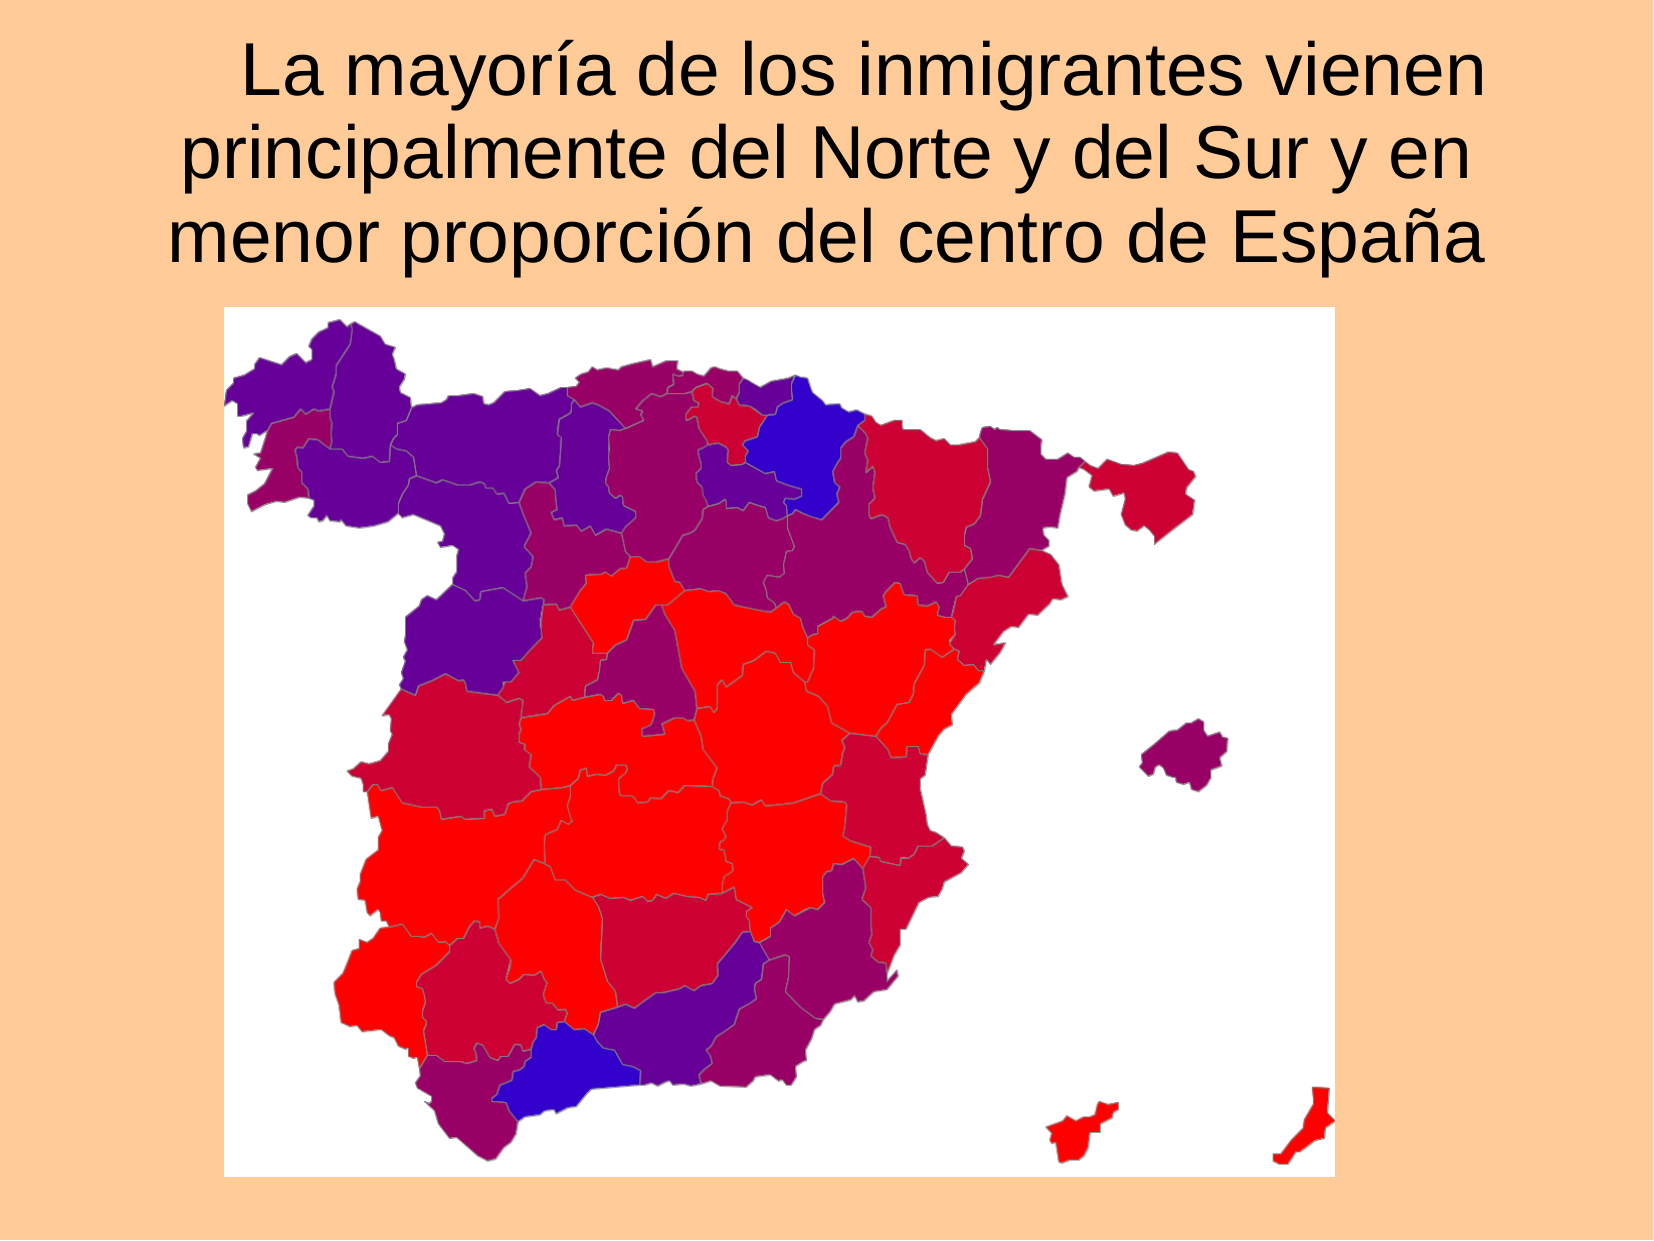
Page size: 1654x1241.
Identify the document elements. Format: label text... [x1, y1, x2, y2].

picture [224, 307, 1335, 1177]
title La mayoría de los inmigrantes vienen principalmente del Norte y del Sur y en menor proporción del centro de España [82, 26, 1571, 279]
